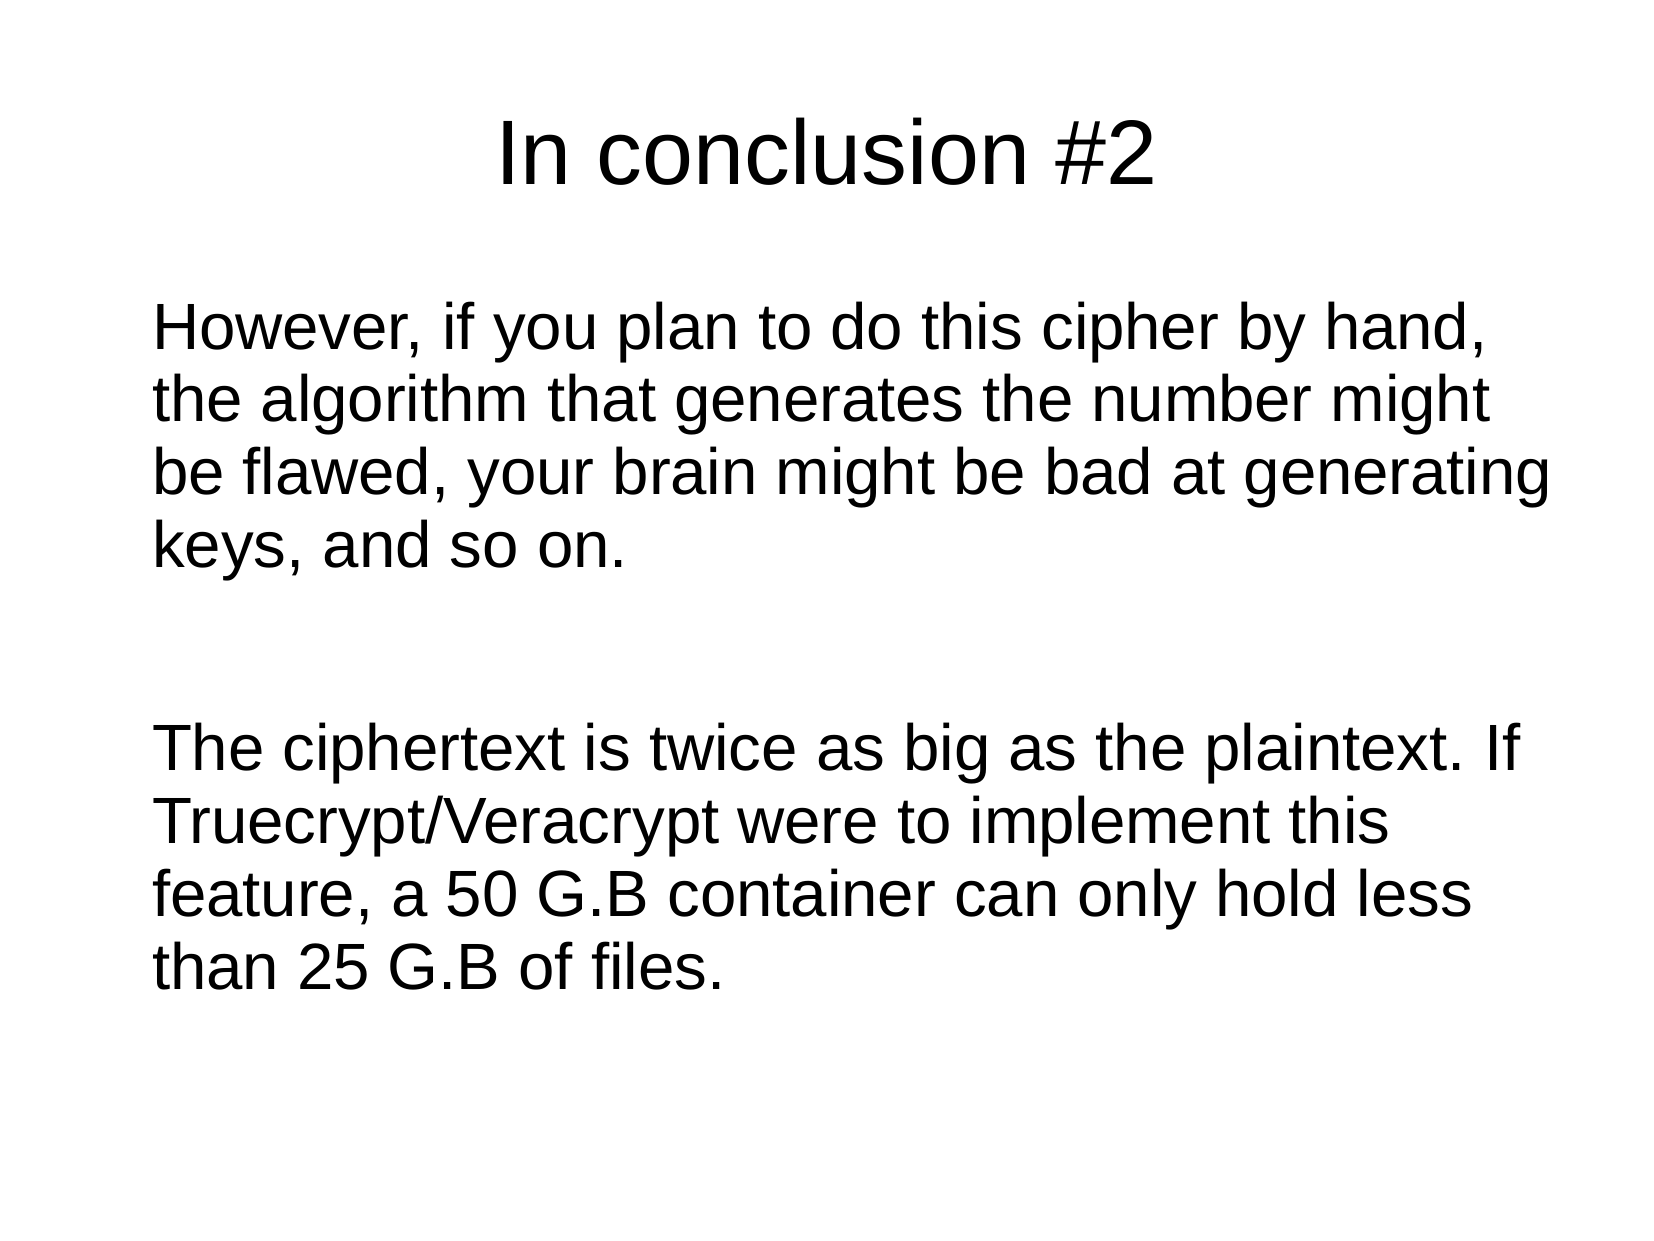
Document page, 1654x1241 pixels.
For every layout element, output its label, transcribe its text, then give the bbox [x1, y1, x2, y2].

list However, if you plan to do this cipher by hand, the algorithm that generates the number might be flawed, your brain might be bad at generating keys, and so on. The ciphertext is twice as big as the plaintext. If Truecrypt/Veracrypt were to implement this feature, a 50 G.B container can only hold less than 25 G.B of files. [82, 290, 1571, 1010]
title In conclusion #2 [82, 49, 1571, 257]
